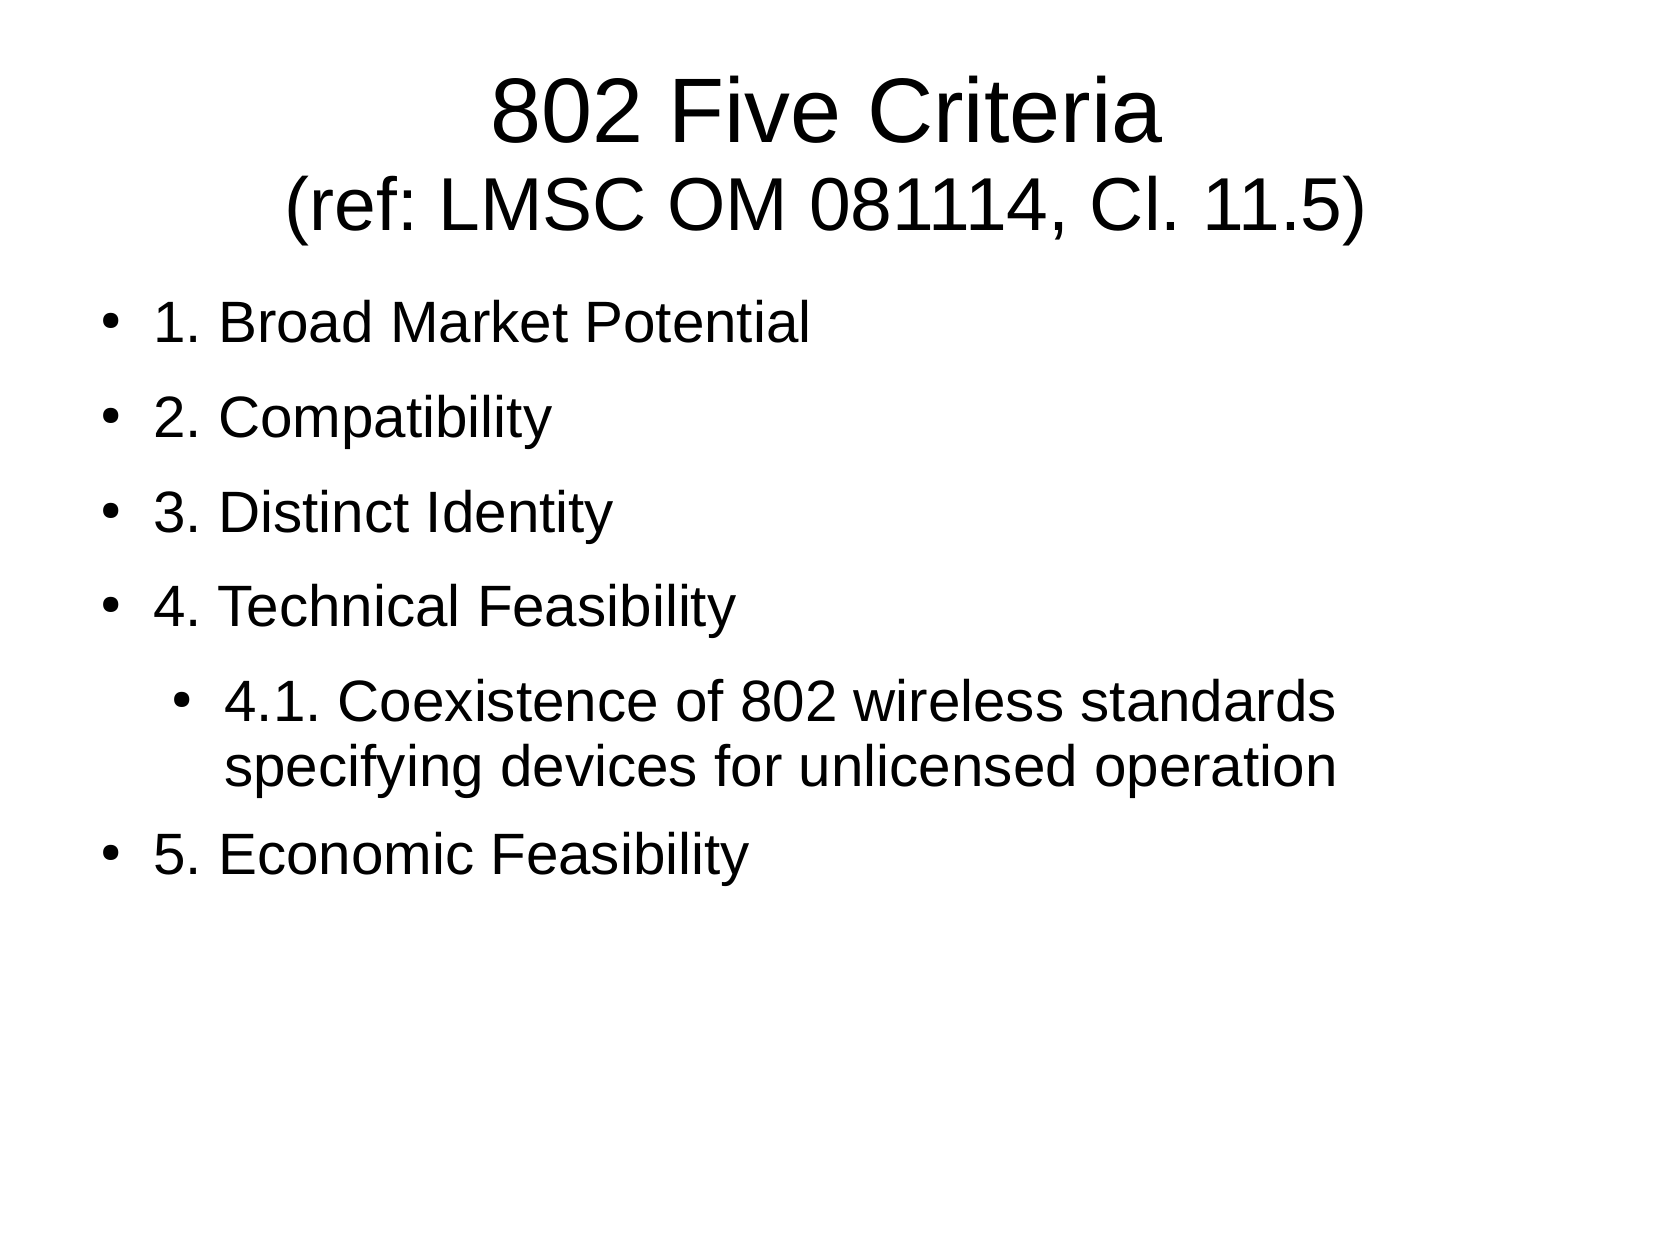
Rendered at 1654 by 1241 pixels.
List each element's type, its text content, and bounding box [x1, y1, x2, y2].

title 802 Five Criteria (ref: LMSC OM 081114, Cl. 11.5) [82, 56, 1571, 250]
list 1. Broad Market Potential 2. Compatibility 3. Distinct Identity 4. Technical Feasibility 4.1. Coexistence of 802 wireless standards specifying devices for unlicensed operation 5. Economic Feasibility [82, 290, 1571, 1094]
